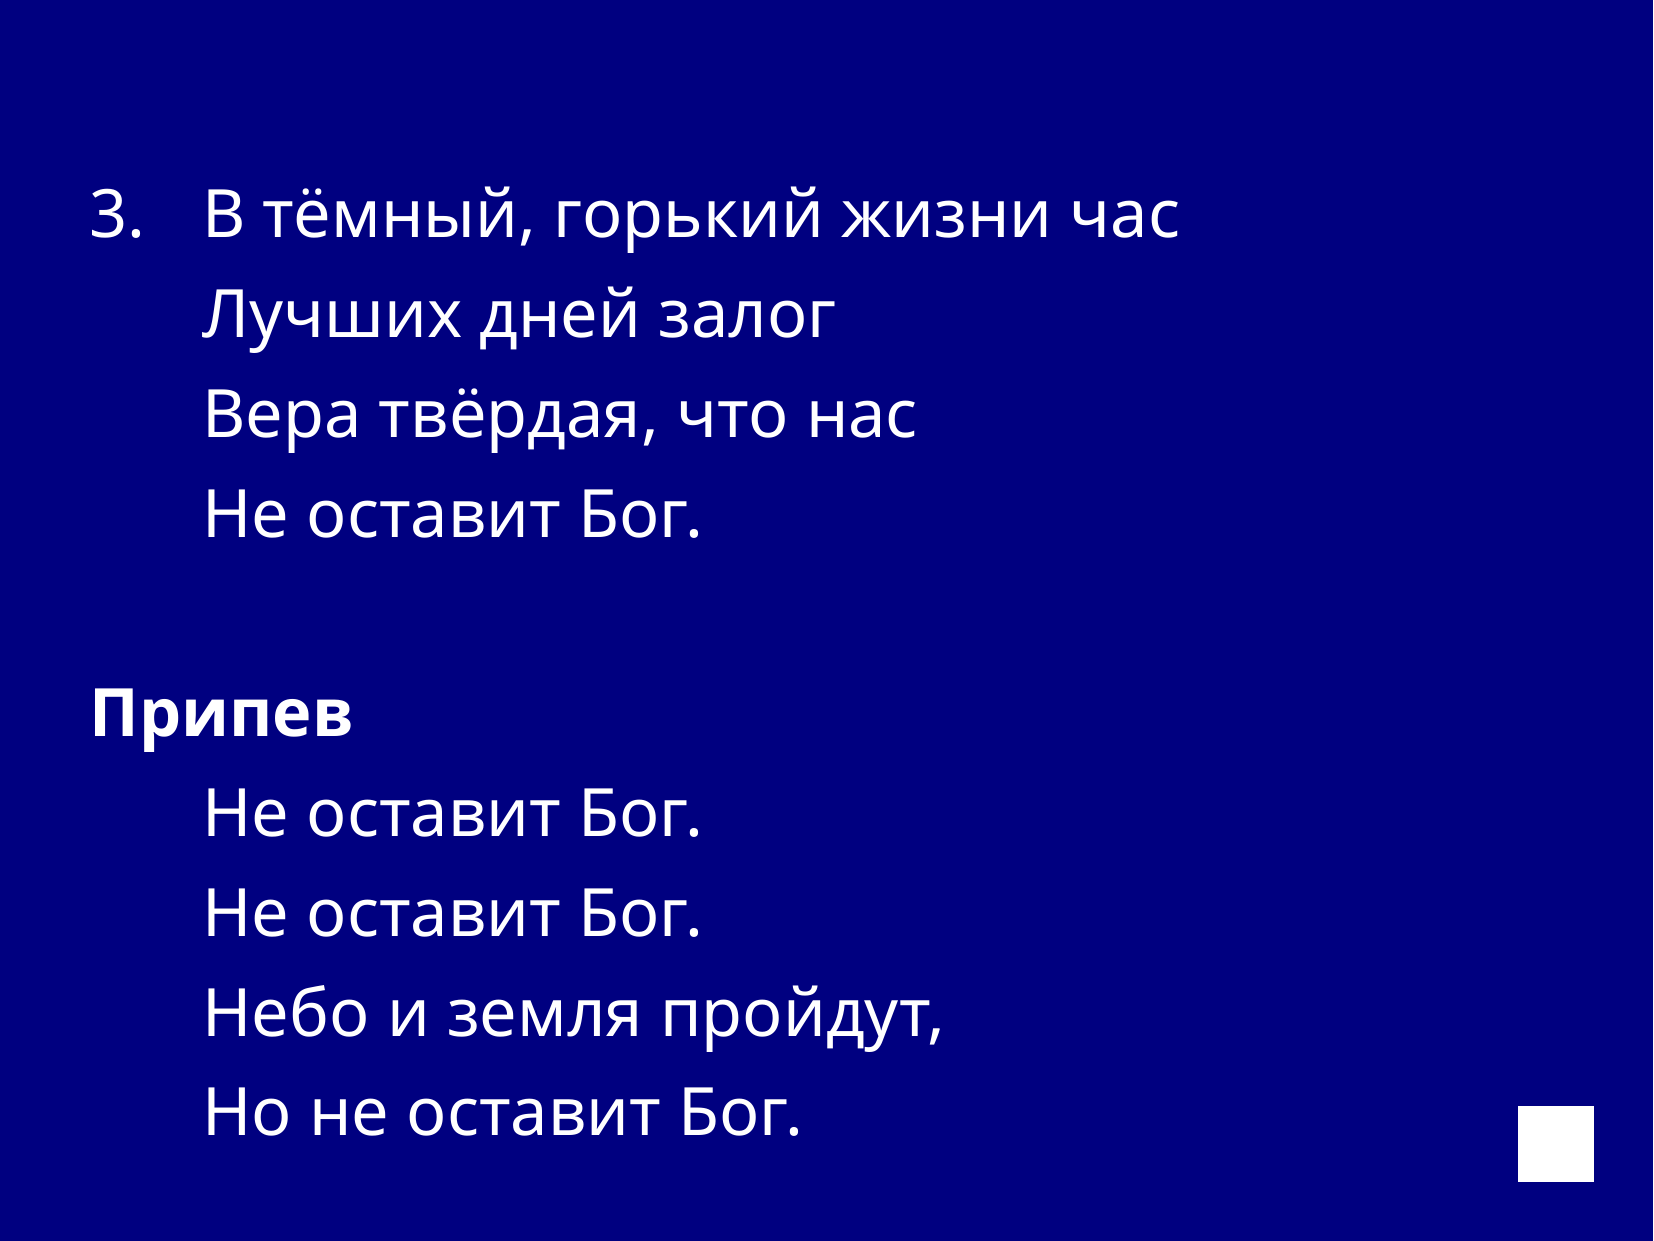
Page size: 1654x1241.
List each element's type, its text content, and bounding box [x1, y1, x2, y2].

text_box [1518, 1106, 1594, 1182]
text_box 3. В тёмный, горький жизни час Лучших дней залог Вера твёрдая, что нас Не оставит Бог. Припев Не оставит Бог. Не оставит Бог. Небо и земля пройдут, Но не оставит Бог. [75, 150, 1576, 1163]
